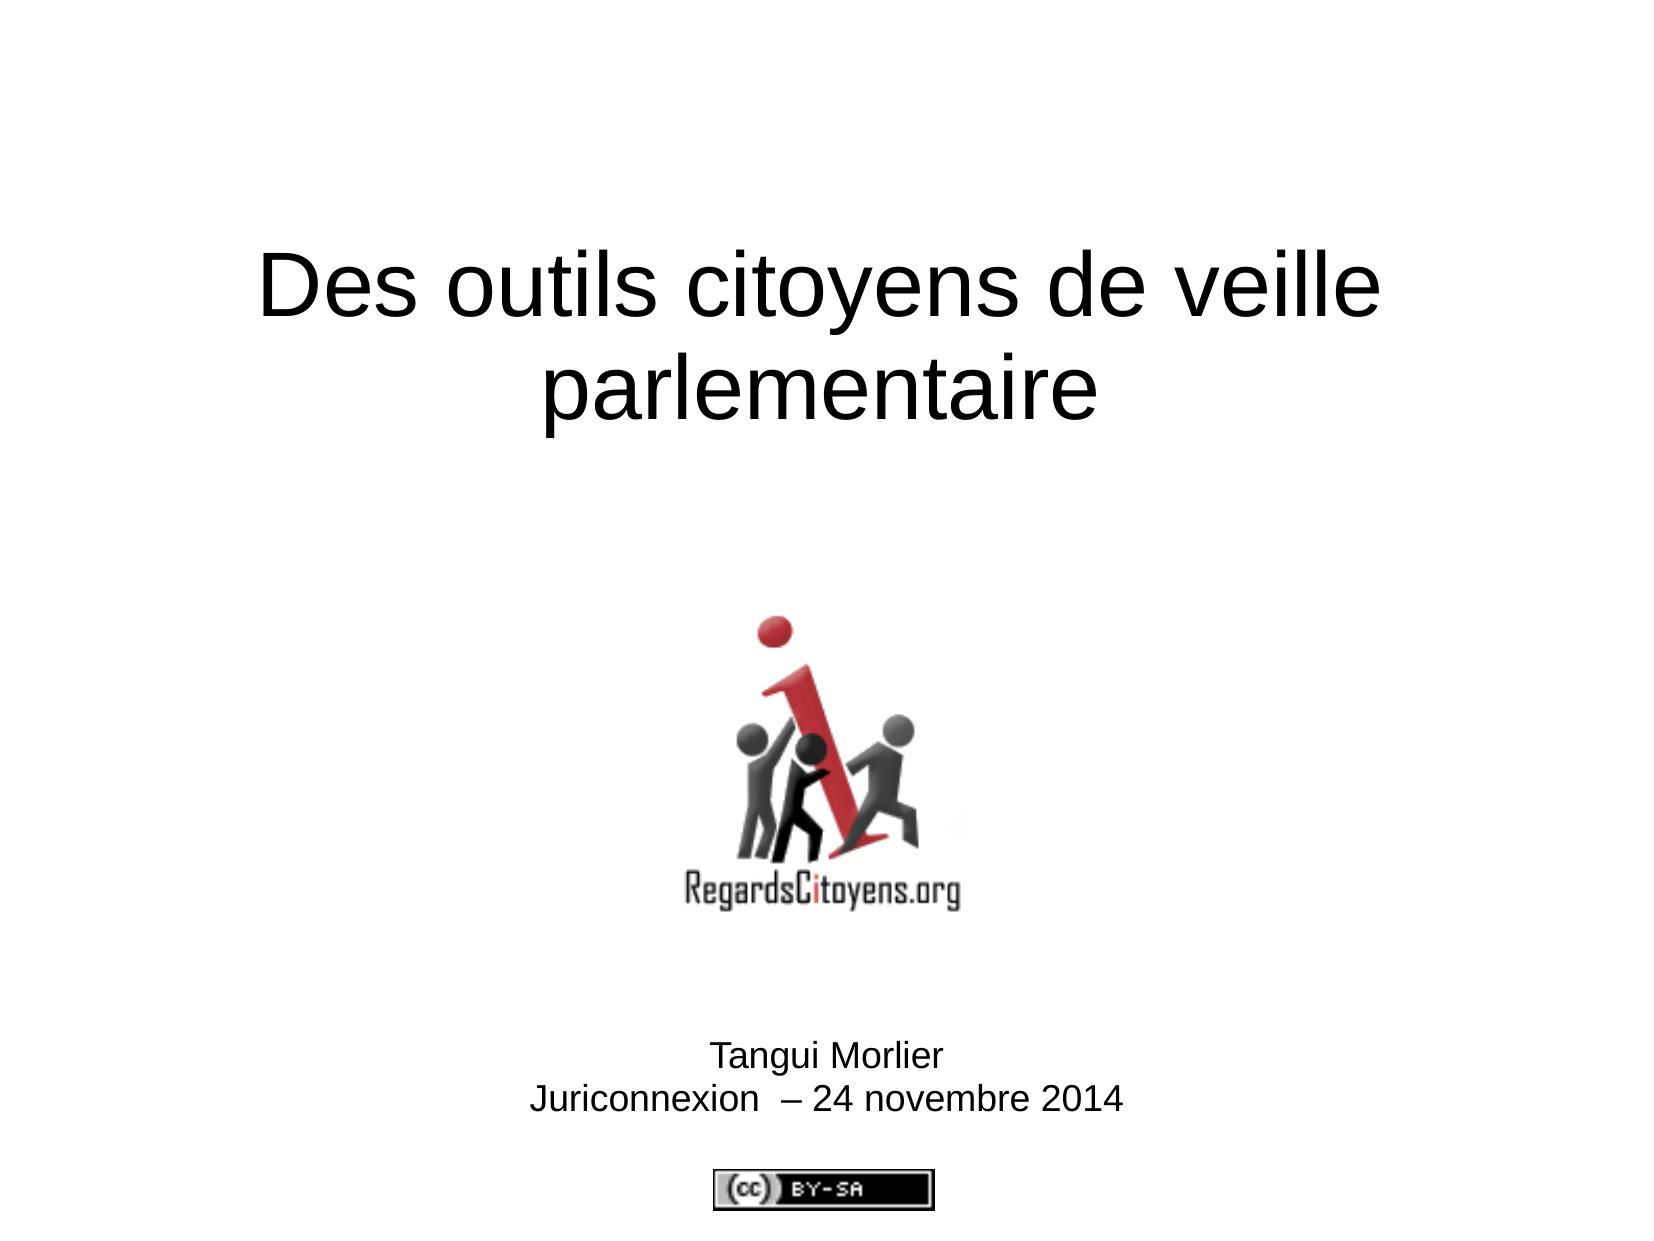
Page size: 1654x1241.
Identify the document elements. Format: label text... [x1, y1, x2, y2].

text_box Tangui Morlier Juriconnexion – 24 novembre 2014 [0, 1027, 1654, 1127]
title Des outils citoyens de veille parlementaire [76, 142, 1565, 530]
picture [679, 602, 967, 916]
picture [713, 1169, 935, 1211]
